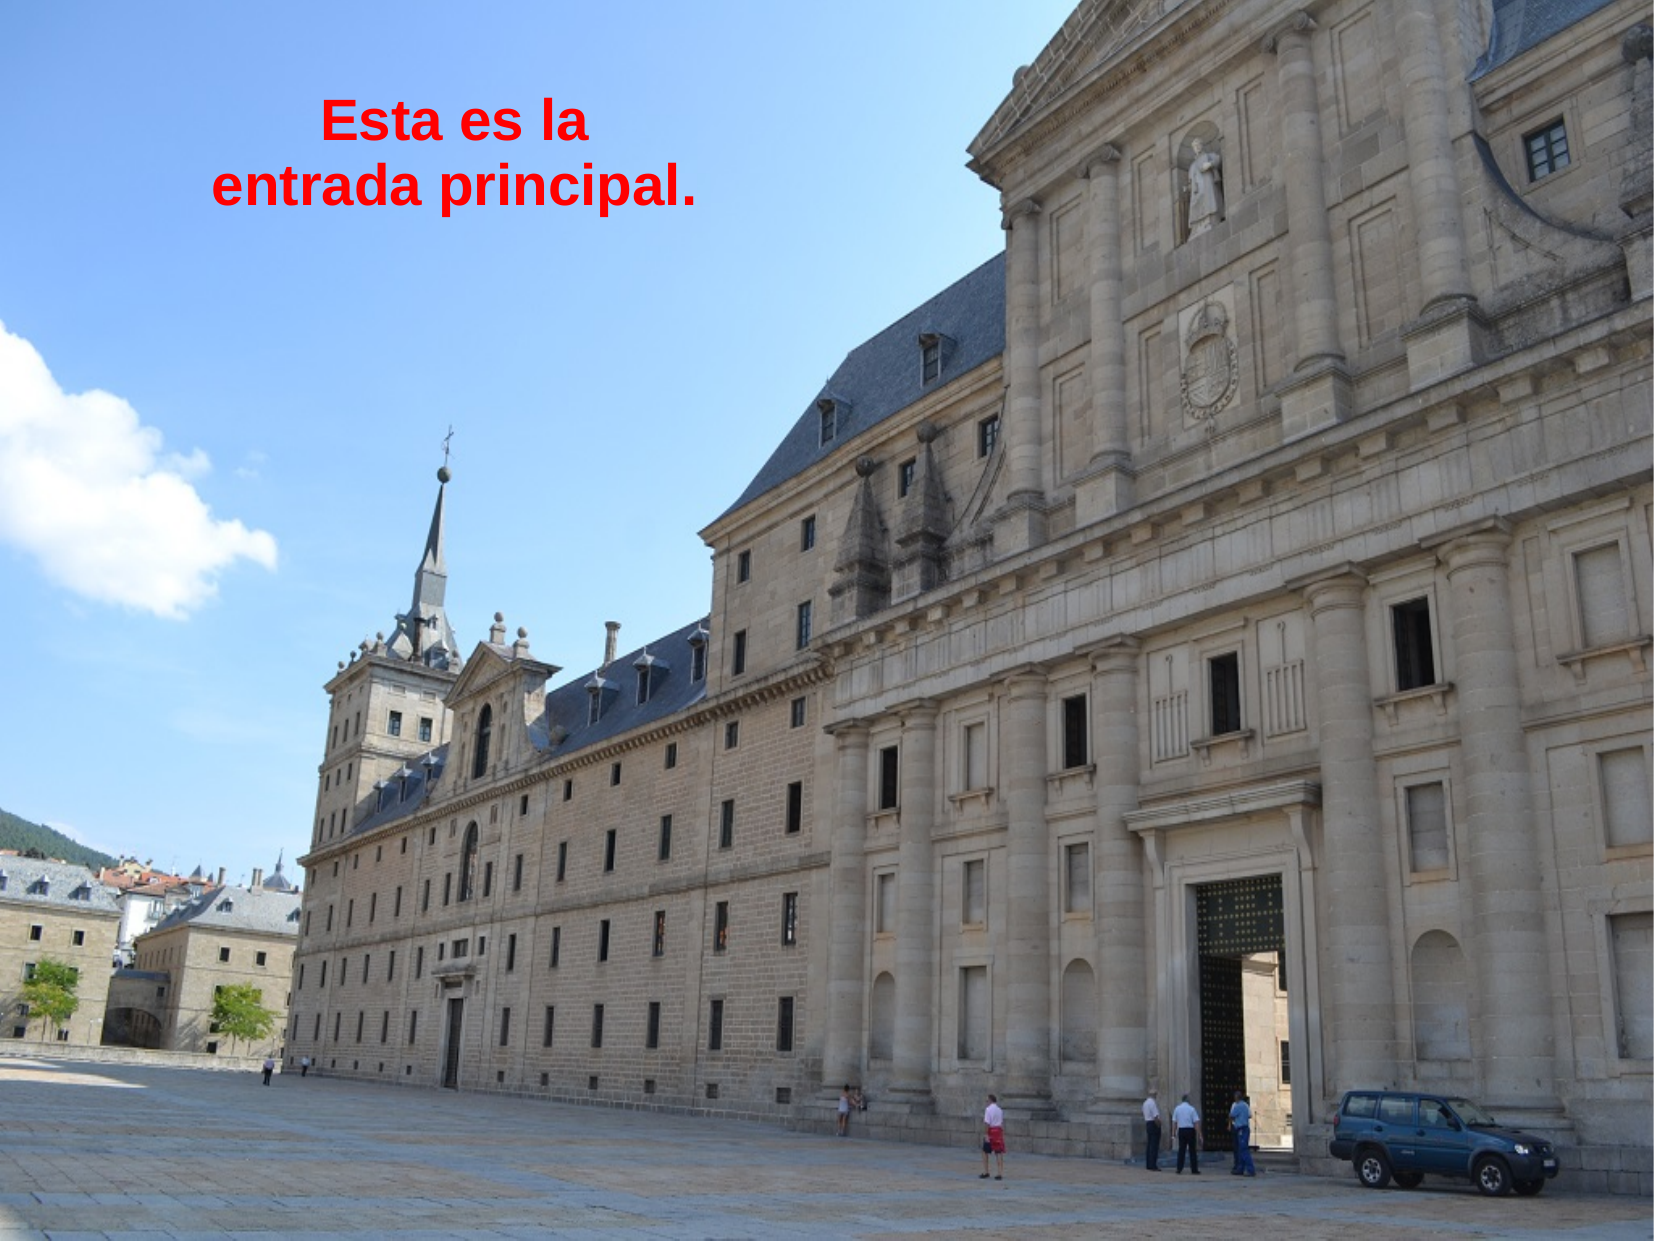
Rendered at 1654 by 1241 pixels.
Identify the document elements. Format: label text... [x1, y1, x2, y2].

title Esta es la entrada principal. [82, 49, 827, 257]
picture [0, 0, 1654, 1241]
